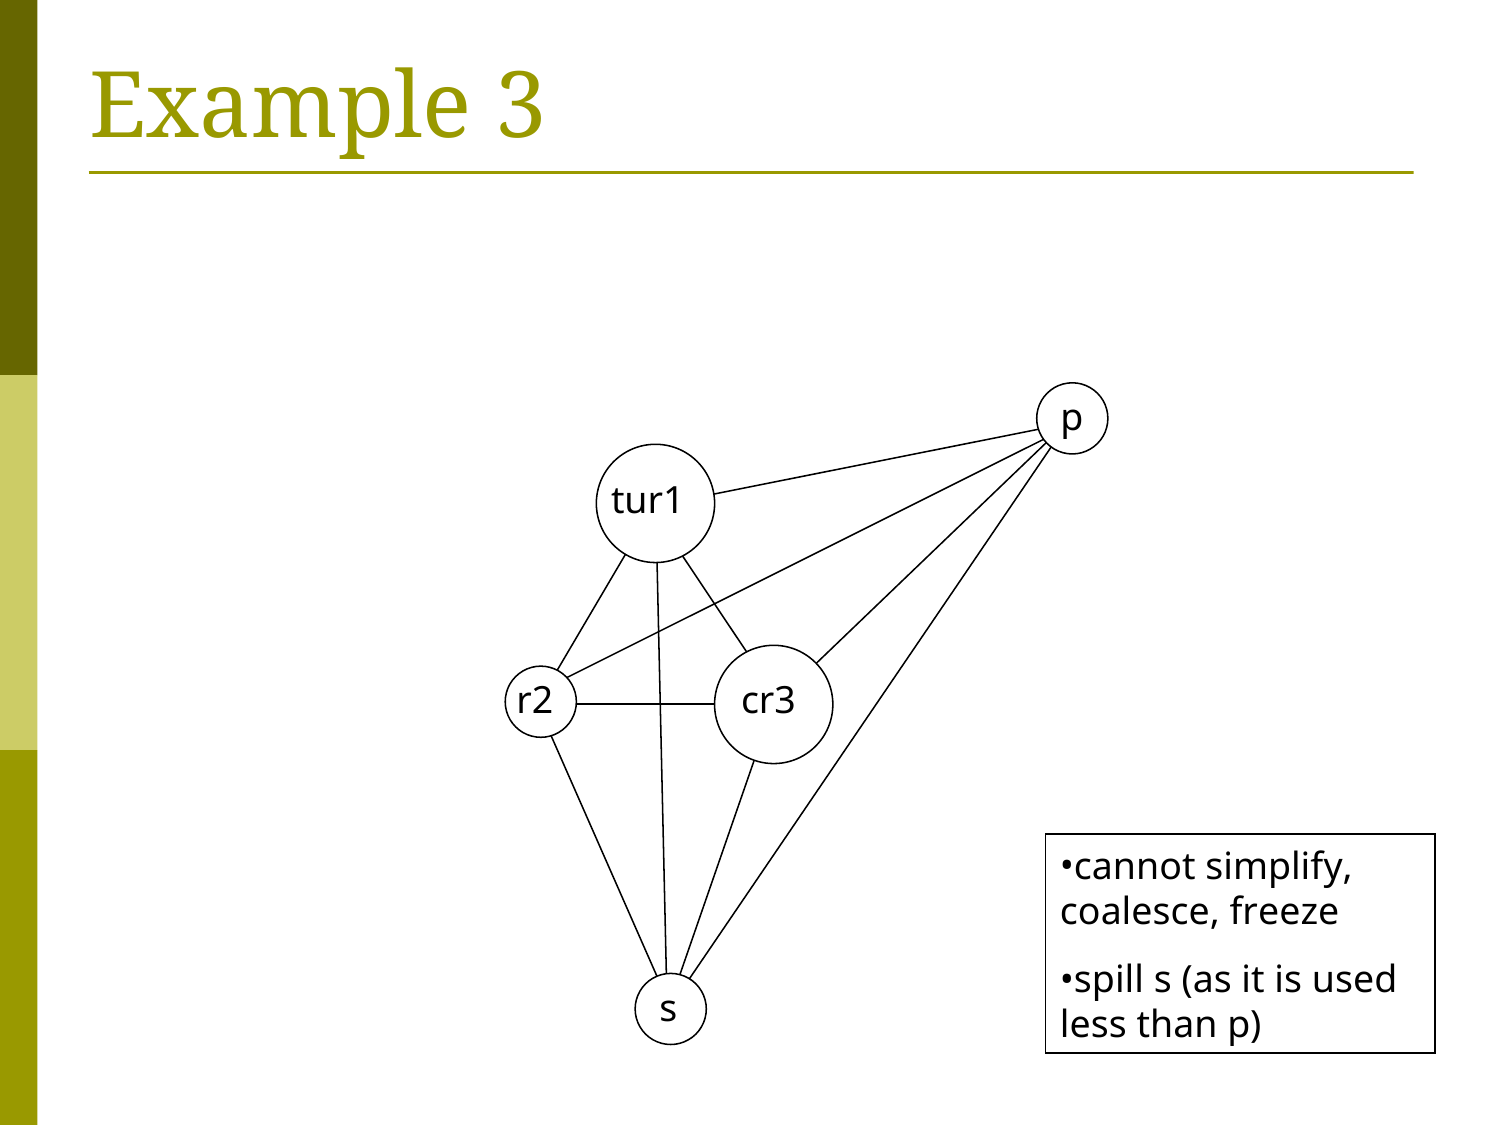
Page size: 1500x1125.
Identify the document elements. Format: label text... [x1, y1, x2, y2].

text_box [1049, 446, 1095, 454]
text_box tur1 [596, 467, 739, 529]
title Example 3 [75, 45, 1426, 173]
text_box cr3 [726, 668, 833, 730]
text_box [635, 985, 644, 1033]
text_box [602, 529, 709, 563]
text_box cannot simplify, coalesce, freeze spill s (as it is used less than p) [1045, 834, 1435, 1053]
text_box r2 [501, 668, 584, 730]
text_box [714, 669, 828, 764]
text_box p [1045, 385, 1099, 446]
text_box [608, 444, 703, 467]
text_box [1099, 395, 1108, 442]
text_box [648, 981, 707, 1045]
text_box [519, 730, 563, 738]
text_box [727, 645, 821, 668]
text_box [1036, 395, 1045, 442]
text_box s [644, 976, 693, 1037]
